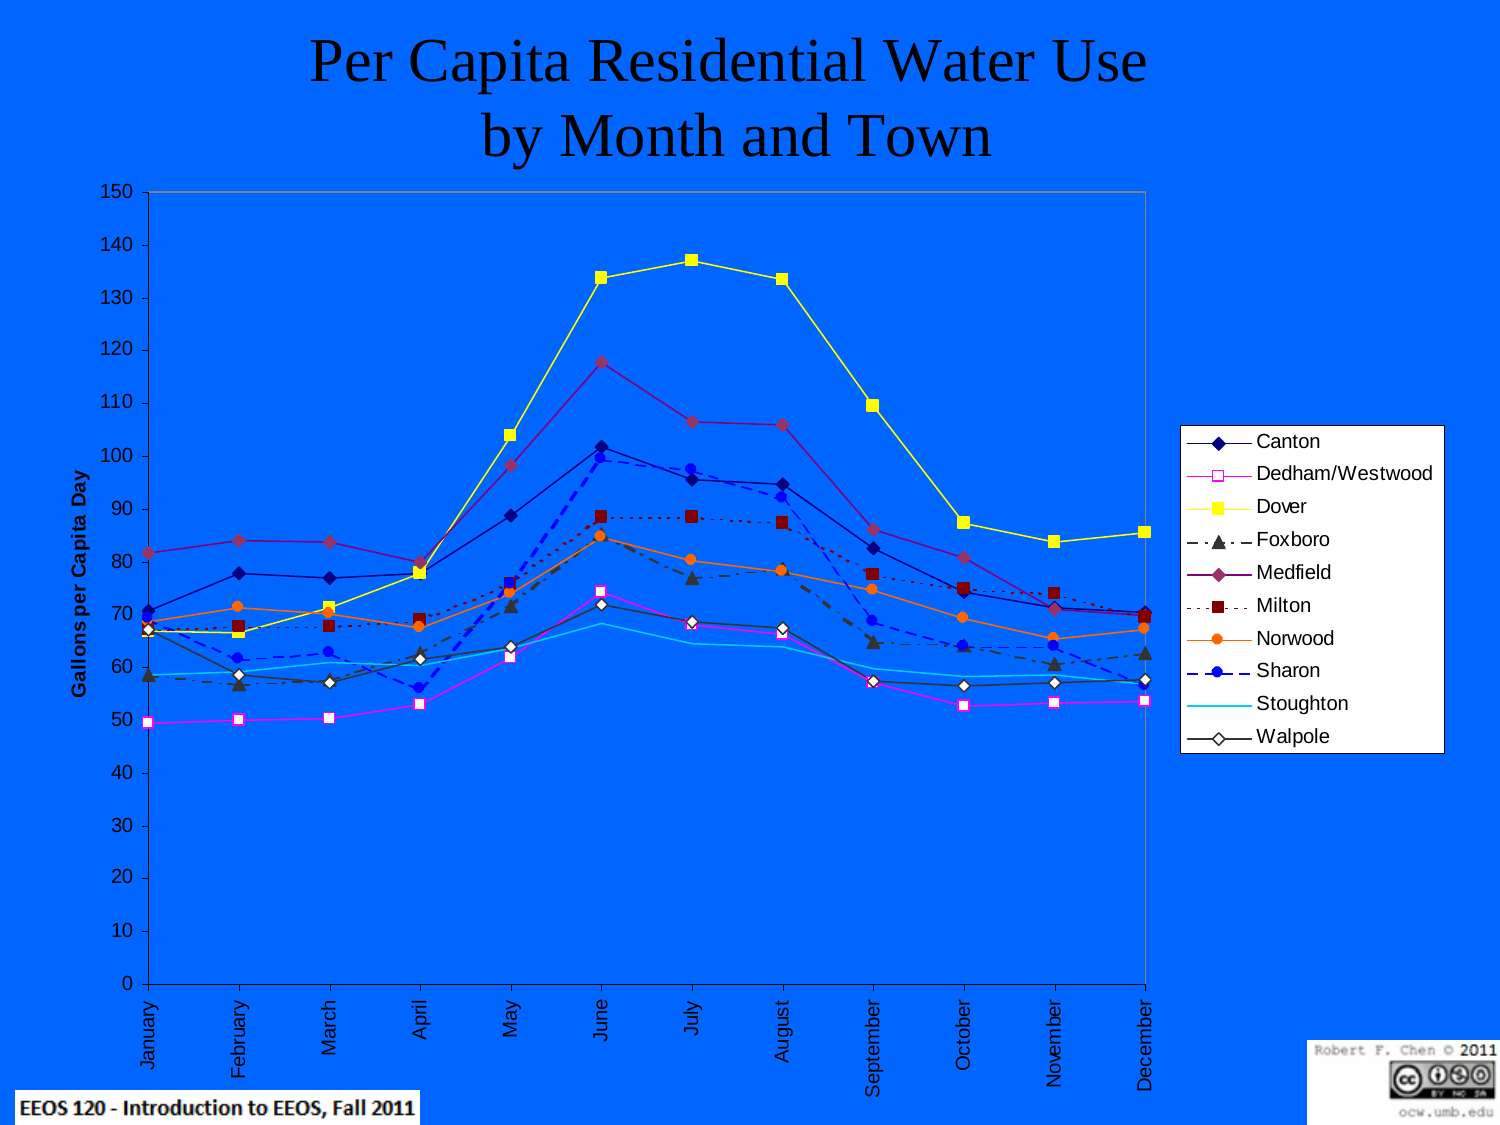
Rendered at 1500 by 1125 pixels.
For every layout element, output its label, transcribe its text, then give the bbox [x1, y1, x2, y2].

title Per Capita Residential Water Use by Month and Town [99, 0, 1375, 188]
picture [15, 1090, 420, 1125]
chart [37, 151, 1461, 1125]
picture [1307, 1040, 1500, 1125]
